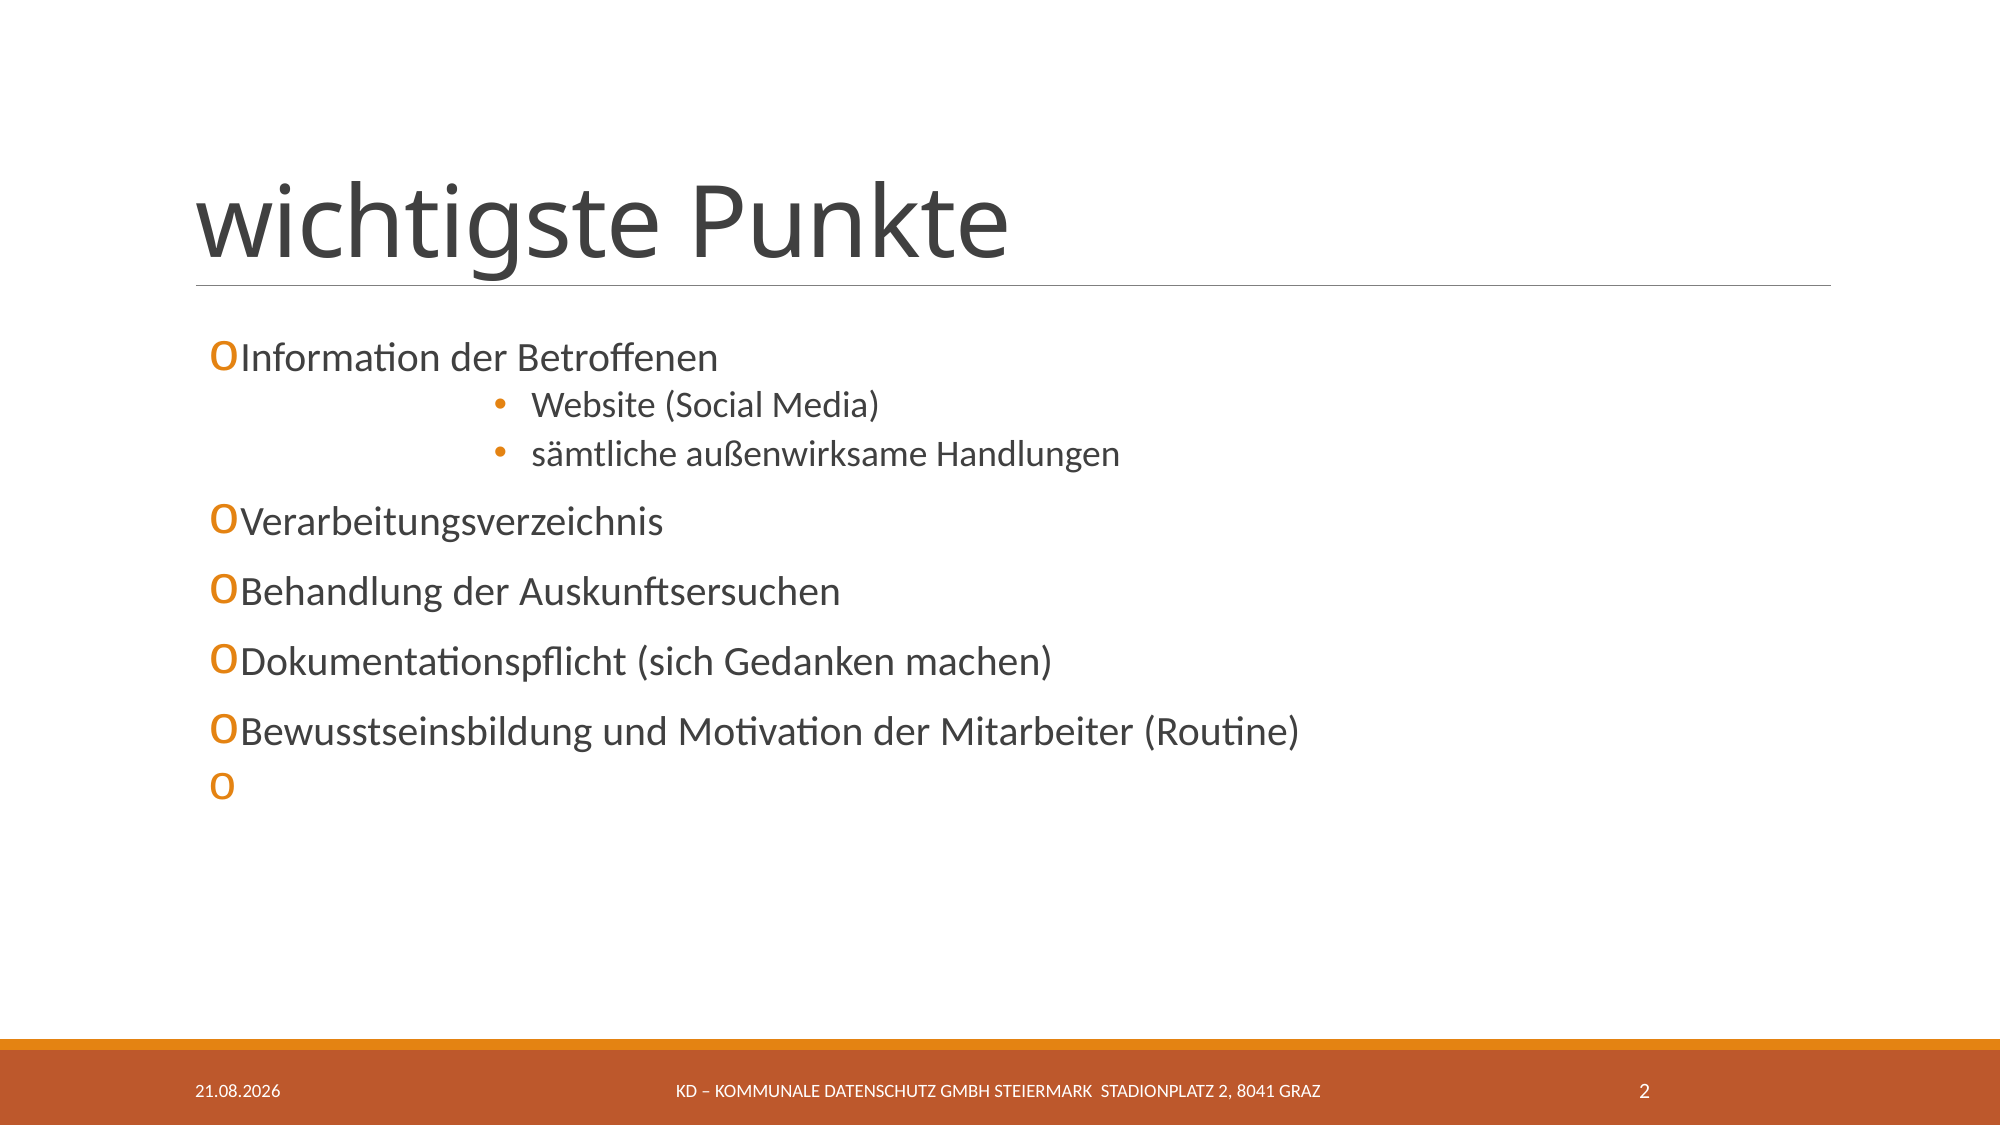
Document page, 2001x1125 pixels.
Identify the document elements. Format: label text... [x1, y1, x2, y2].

title wichtigste Punkte [180, 47, 1831, 286]
text_box 15.06.2018 [180, 1059, 586, 1120]
text_box KD – Kommunale Datenschutz GmbH Steiermark Stadionplatz 2, 8041 Graz [604, 1059, 1396, 1120]
list Information der Betroffenen Website (Social Media) sämtliche außenwirksame Handlungen Verarbeitungsverzeichnis Behandlung der Auskunftsersuchen Dokumentationspflicht (sich Gedanken machen) Bewusstseinsbildung und Motivation der Mitarbeiter (Routine) [207, 328, 1933, 991]
text_box [1624, 1059, 1840, 1120]
